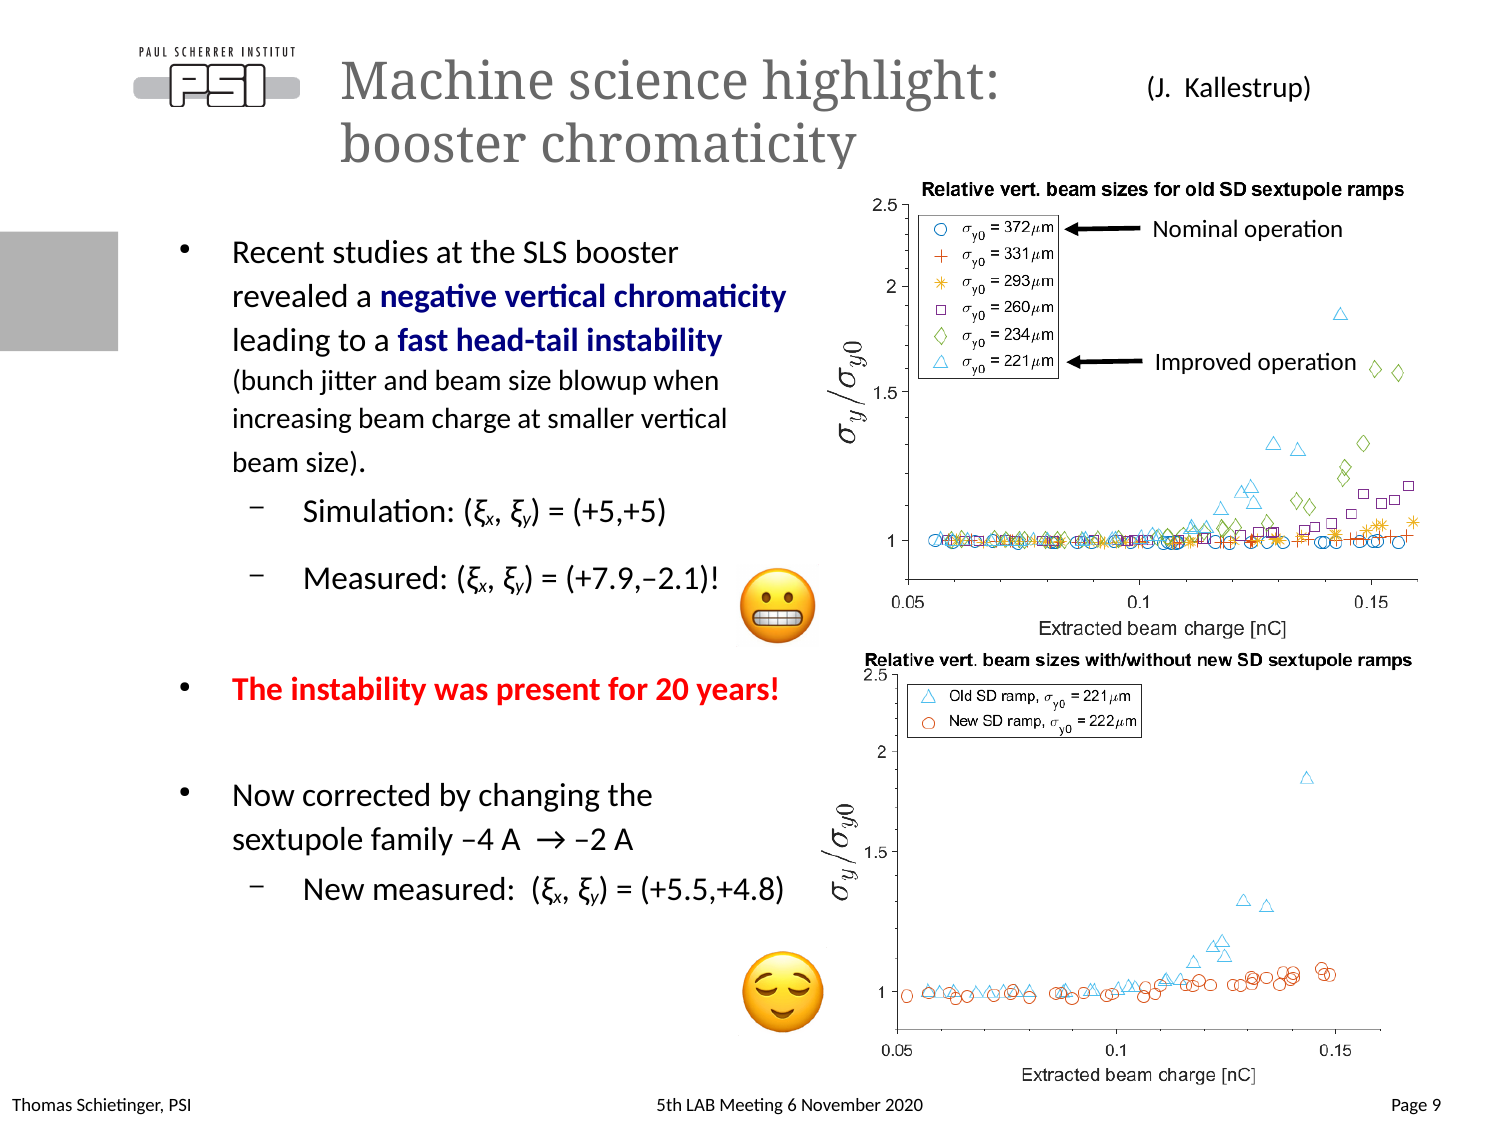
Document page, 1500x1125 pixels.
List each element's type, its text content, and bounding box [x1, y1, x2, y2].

picture [822, 169, 1479, 639]
text_box Improved operation [1139, 338, 1373, 383]
list Recent studies at the SLS booster revealed a negative vertical chromaticity leading to a fast head-tail instability (bunch jitter and beam size blowup when increasing beam charge at smaller vertical beam size). Simulation: (ξx, ξy) = (+5,+5) Measured: (ξx, ξy) = (+7.9,–2.1)! The instability was present for 20 years! Now corrected by changing the sextupole family –4 A → –2 A New measured: (ξx, ξy) = (+5.5,+4.8) [161, 226, 789, 712]
text_box Nominal operation [1137, 205, 1359, 251]
title Machine science highlight: booster chromaticity [340, 47, 1442, 132]
picture [736, 564, 1438, 1085]
text_box (J. Kallestrup) [1131, 67, 1402, 113]
